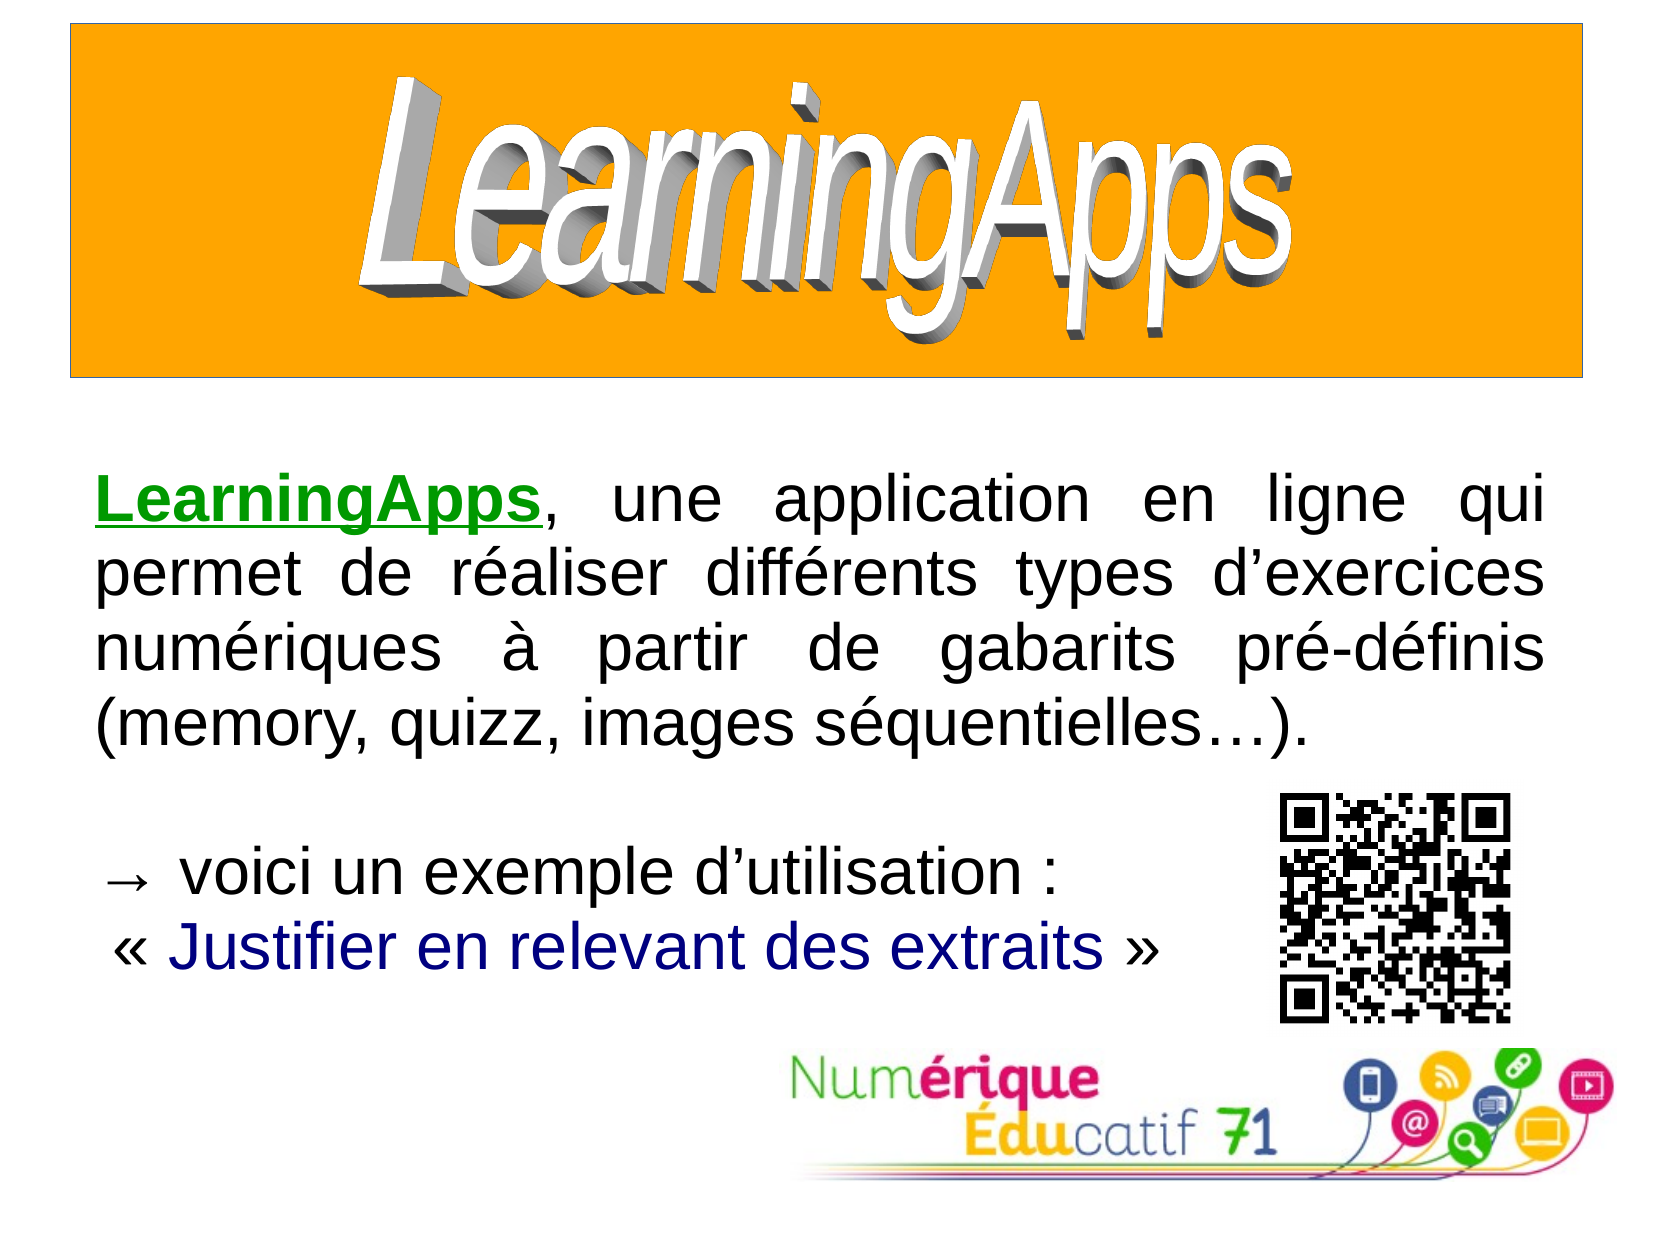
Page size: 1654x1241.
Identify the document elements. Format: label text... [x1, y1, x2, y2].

subtitle LearningApps, une application en ligne qui permet de réaliser différents types d’exercices numériques à partir de gabarits pré-définis (memory, quizz, images séquentielles…). → voici un exemple d’utilisation : « Justifier en relevant des extraits » [94, 460, 1548, 1063]
text_box [70, 23, 1583, 378]
picture [1266, 779, 1524, 1037]
picture [779, 1048, 1617, 1182]
